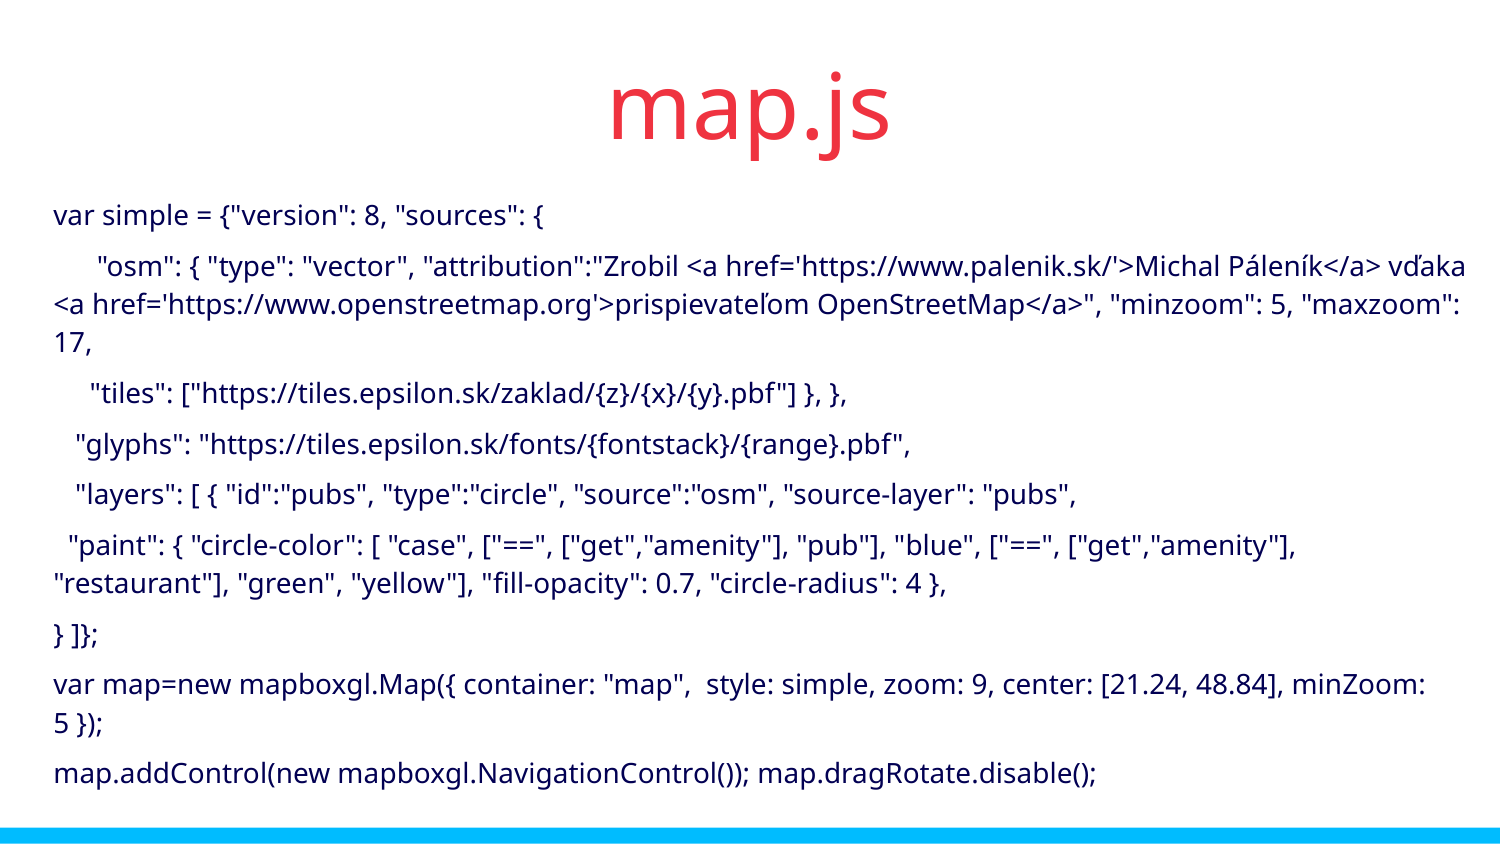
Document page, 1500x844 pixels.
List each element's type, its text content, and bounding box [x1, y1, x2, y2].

list var simple = {"version": 8, "sources": { "osm": { "type": "vector", "attribution":"Zrobil <a href='https://www.palenik.sk/'>Michal Páleník</a> vďaka <a href='https://www.openstreetmap.org'>prispievateľom OpenStreetMap</a>", "minzoom": 5, "maxzoom": 17, "tiles": ["https://tiles.epsilon.sk/zaklad/{z}/{x}/{y}.pbf"] }, }, "glyphs": "https://tiles.epsilon.sk/fonts/{fontstack}/{range}.pbf", "layers": [ { "id":"pubs", "type":"circle", "source":"osm", "source-layer": "pubs", "paint": { "circle-color": [ "case", ["==", ["get","amenity"], "pub"], "blue", ["==", ["get","amenity"], "restaurant"], "green", "yellow"], "fill-opacity": 0.7, "circle-radius": 4 }, } ]}; var map=new mapboxgl.Map({ container: "map", style: simple, zoom: 9, center: [21.24, 48.84], minZoom: 5 }); map.addControl(new mapboxgl.NavigationControl()); map.dragRotate.disable(); [23, 195, 1477, 804]
title map.js [75, 33, 1425, 175]
